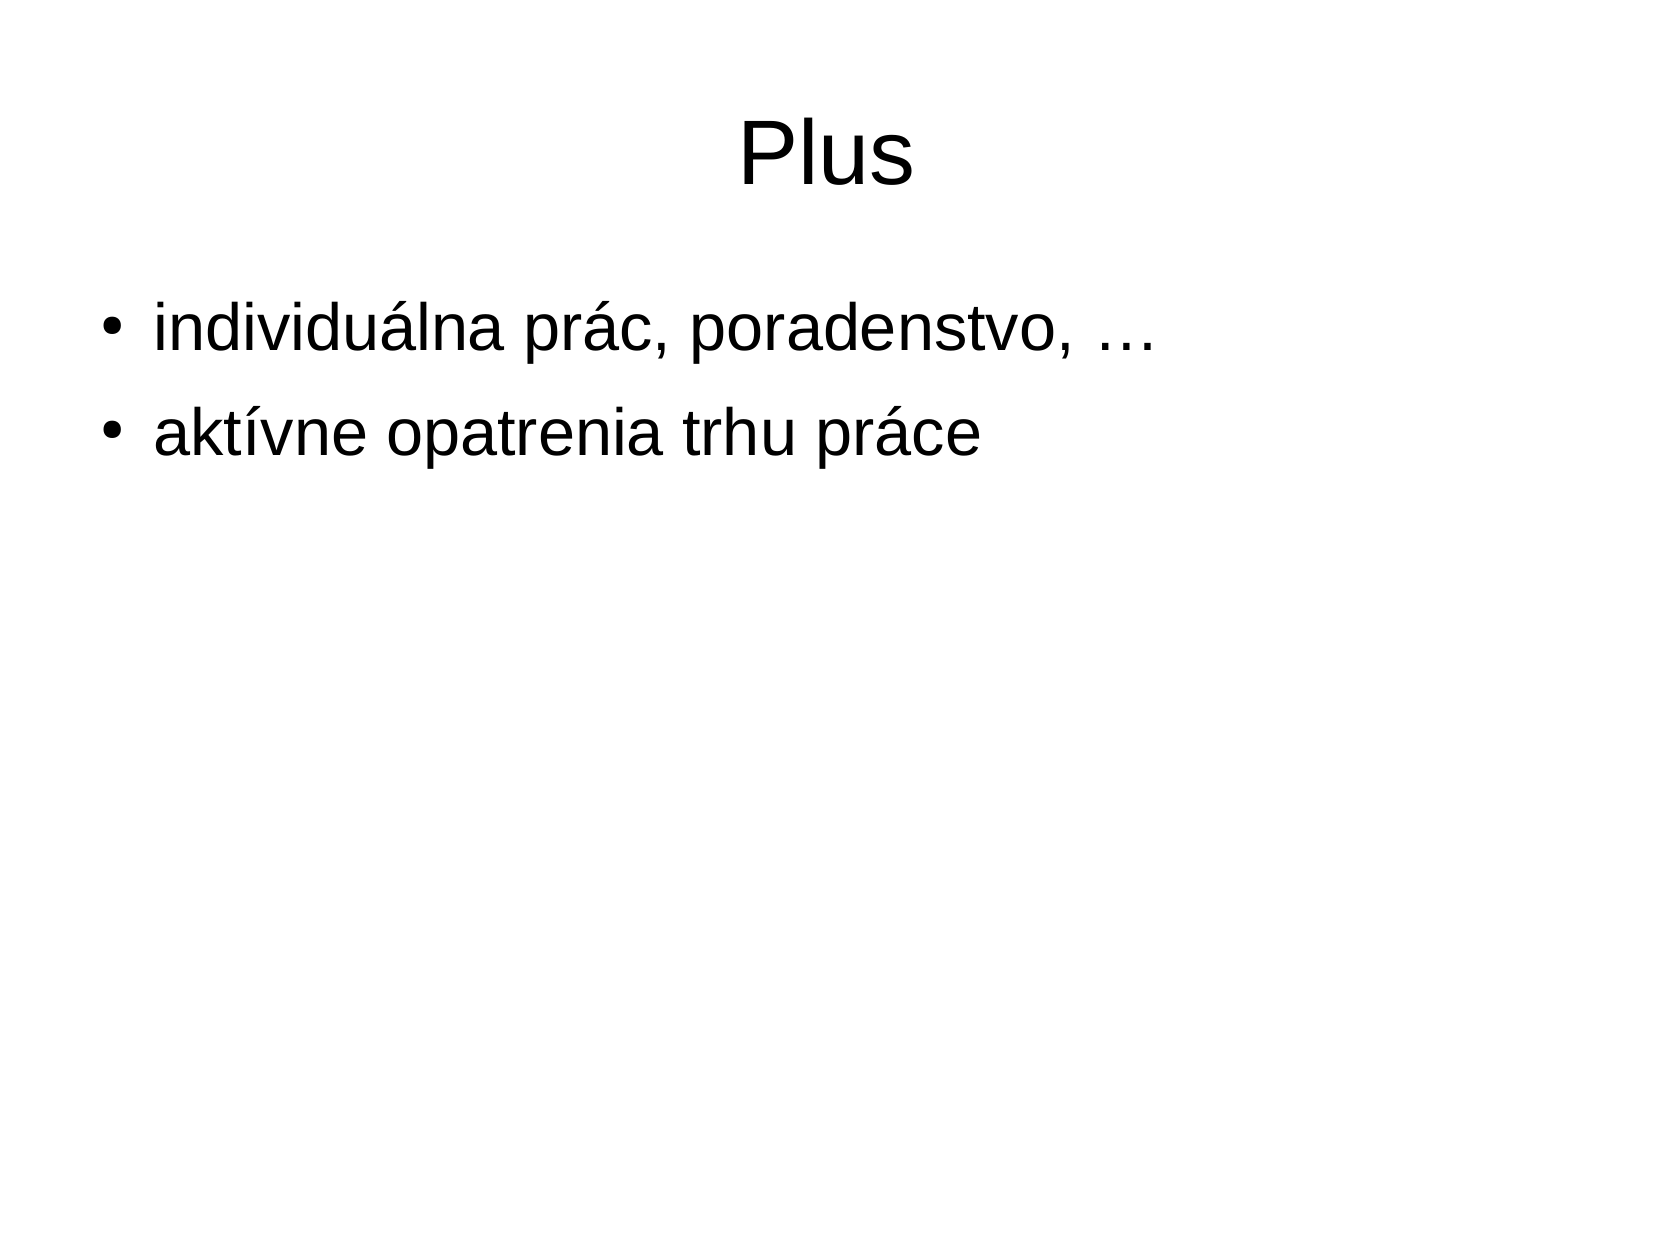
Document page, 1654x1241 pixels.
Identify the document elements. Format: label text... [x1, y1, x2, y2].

title Plus [82, 49, 1571, 257]
list individuálna prác, poradenstvo, … aktívne opatrenia trhu práce [82, 290, 1571, 1010]
